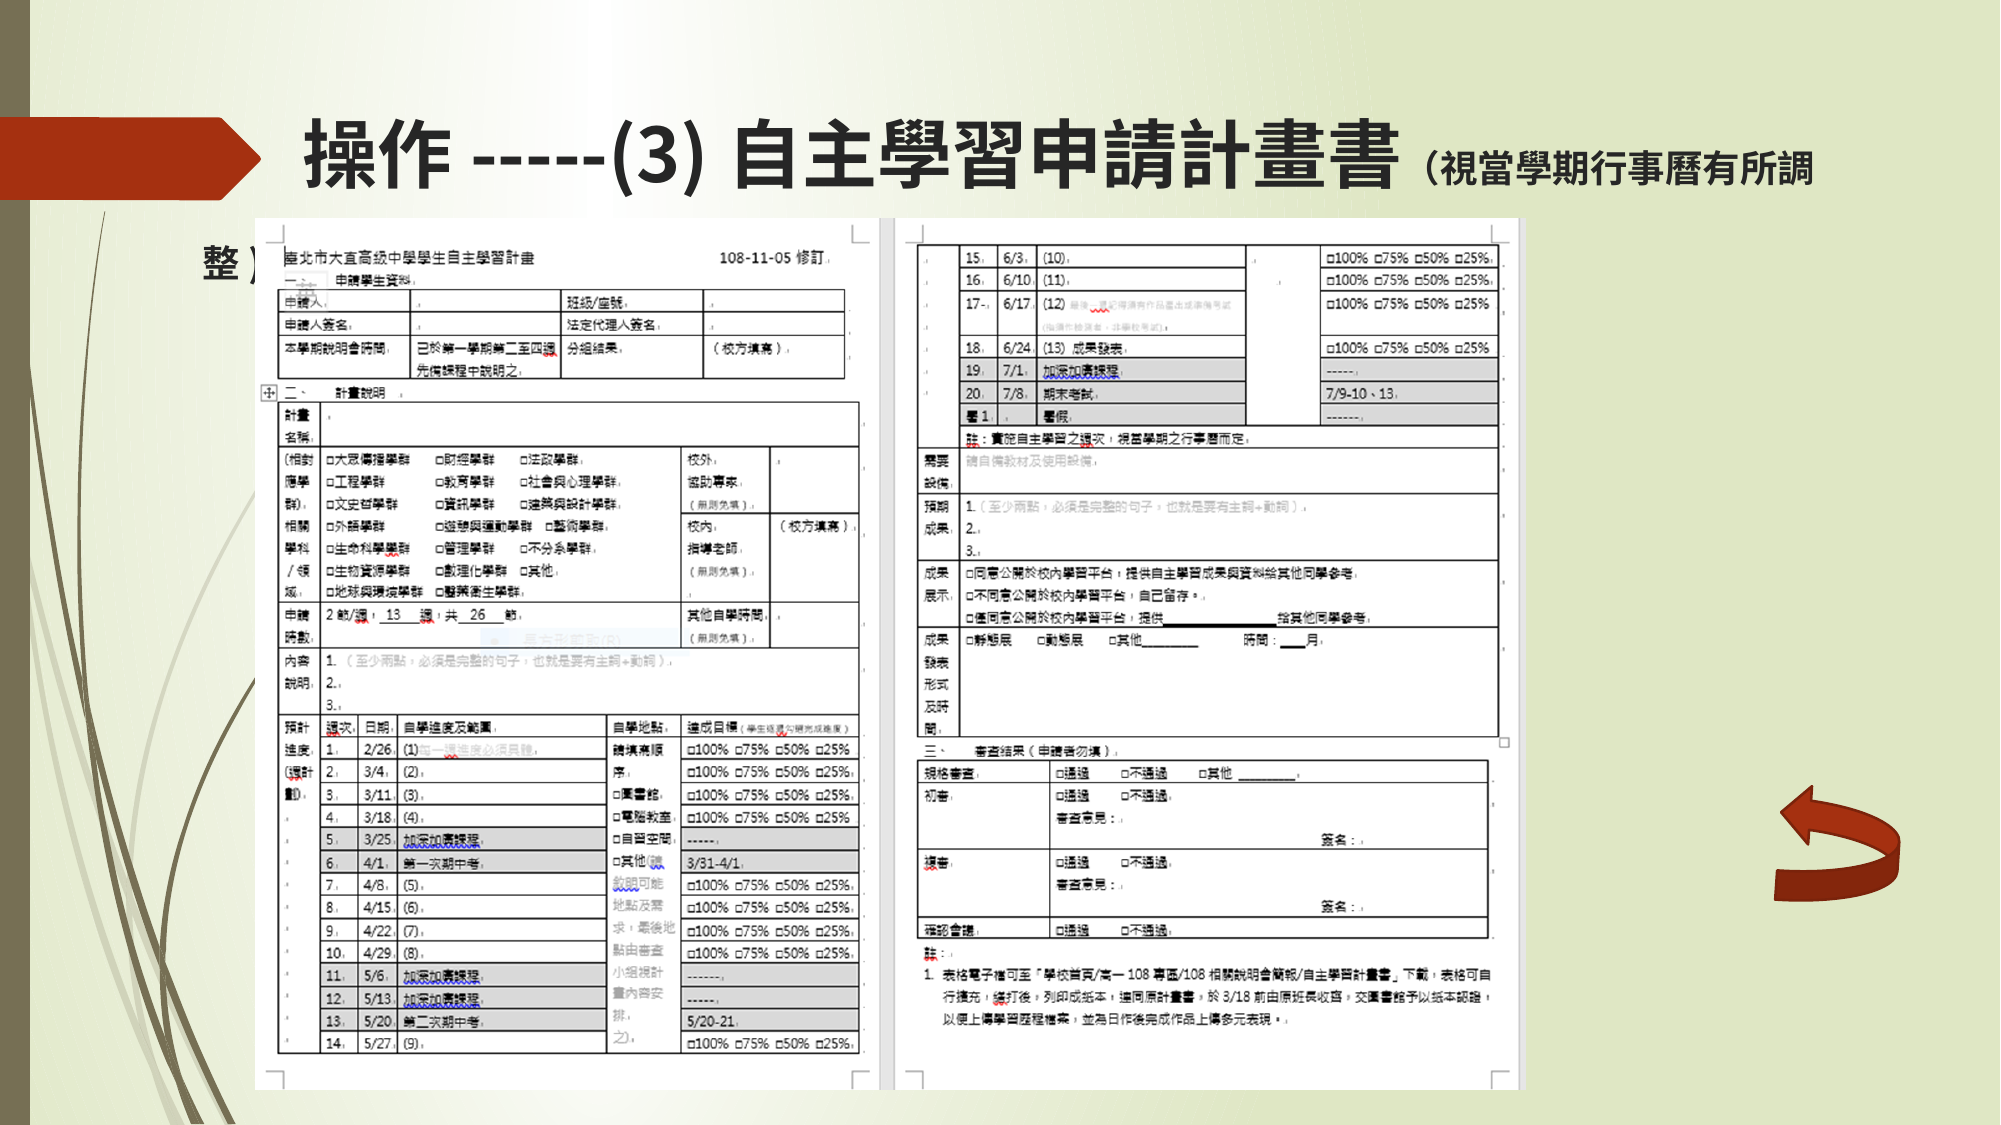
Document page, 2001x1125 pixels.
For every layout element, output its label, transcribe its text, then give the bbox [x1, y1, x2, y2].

picture [255, 218, 1526, 1091]
title 操作-----(3)自主學習申請計畫書（視當學期行事曆有所調整) [187, 102, 1888, 313]
text_box [1775, 786, 1900, 901]
